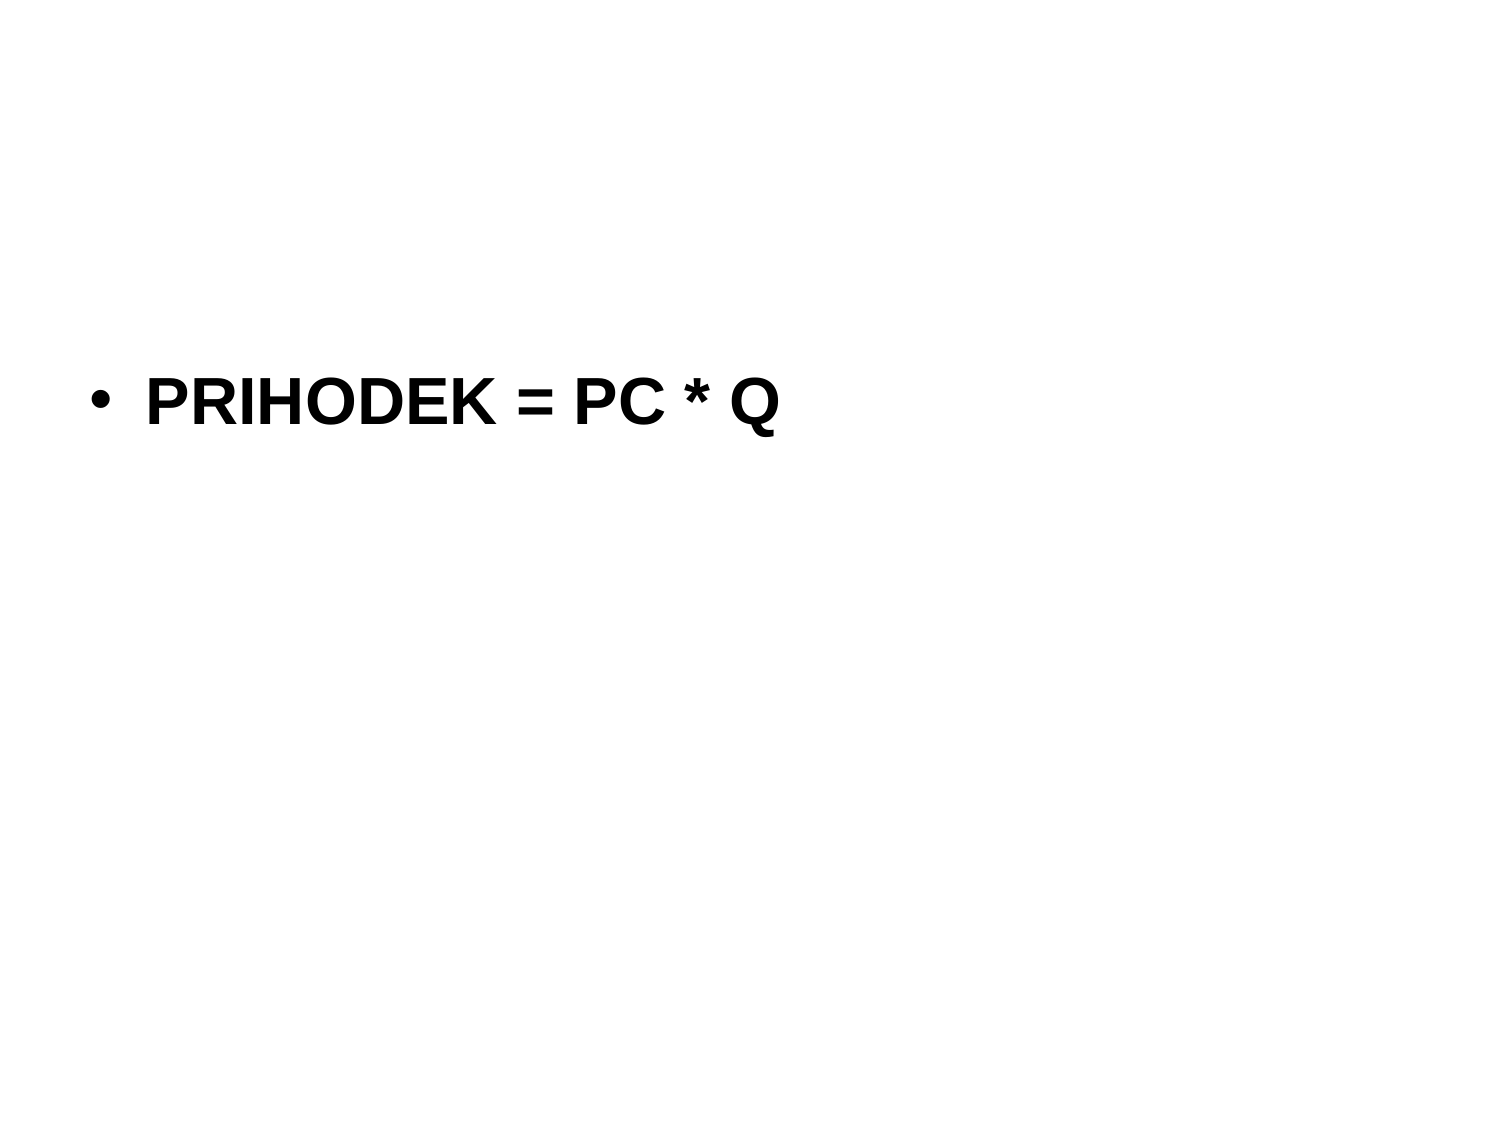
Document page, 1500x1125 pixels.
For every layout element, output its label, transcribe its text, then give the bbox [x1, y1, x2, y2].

list PRIHODEK = PC * Q [75, 350, 1426, 1006]
